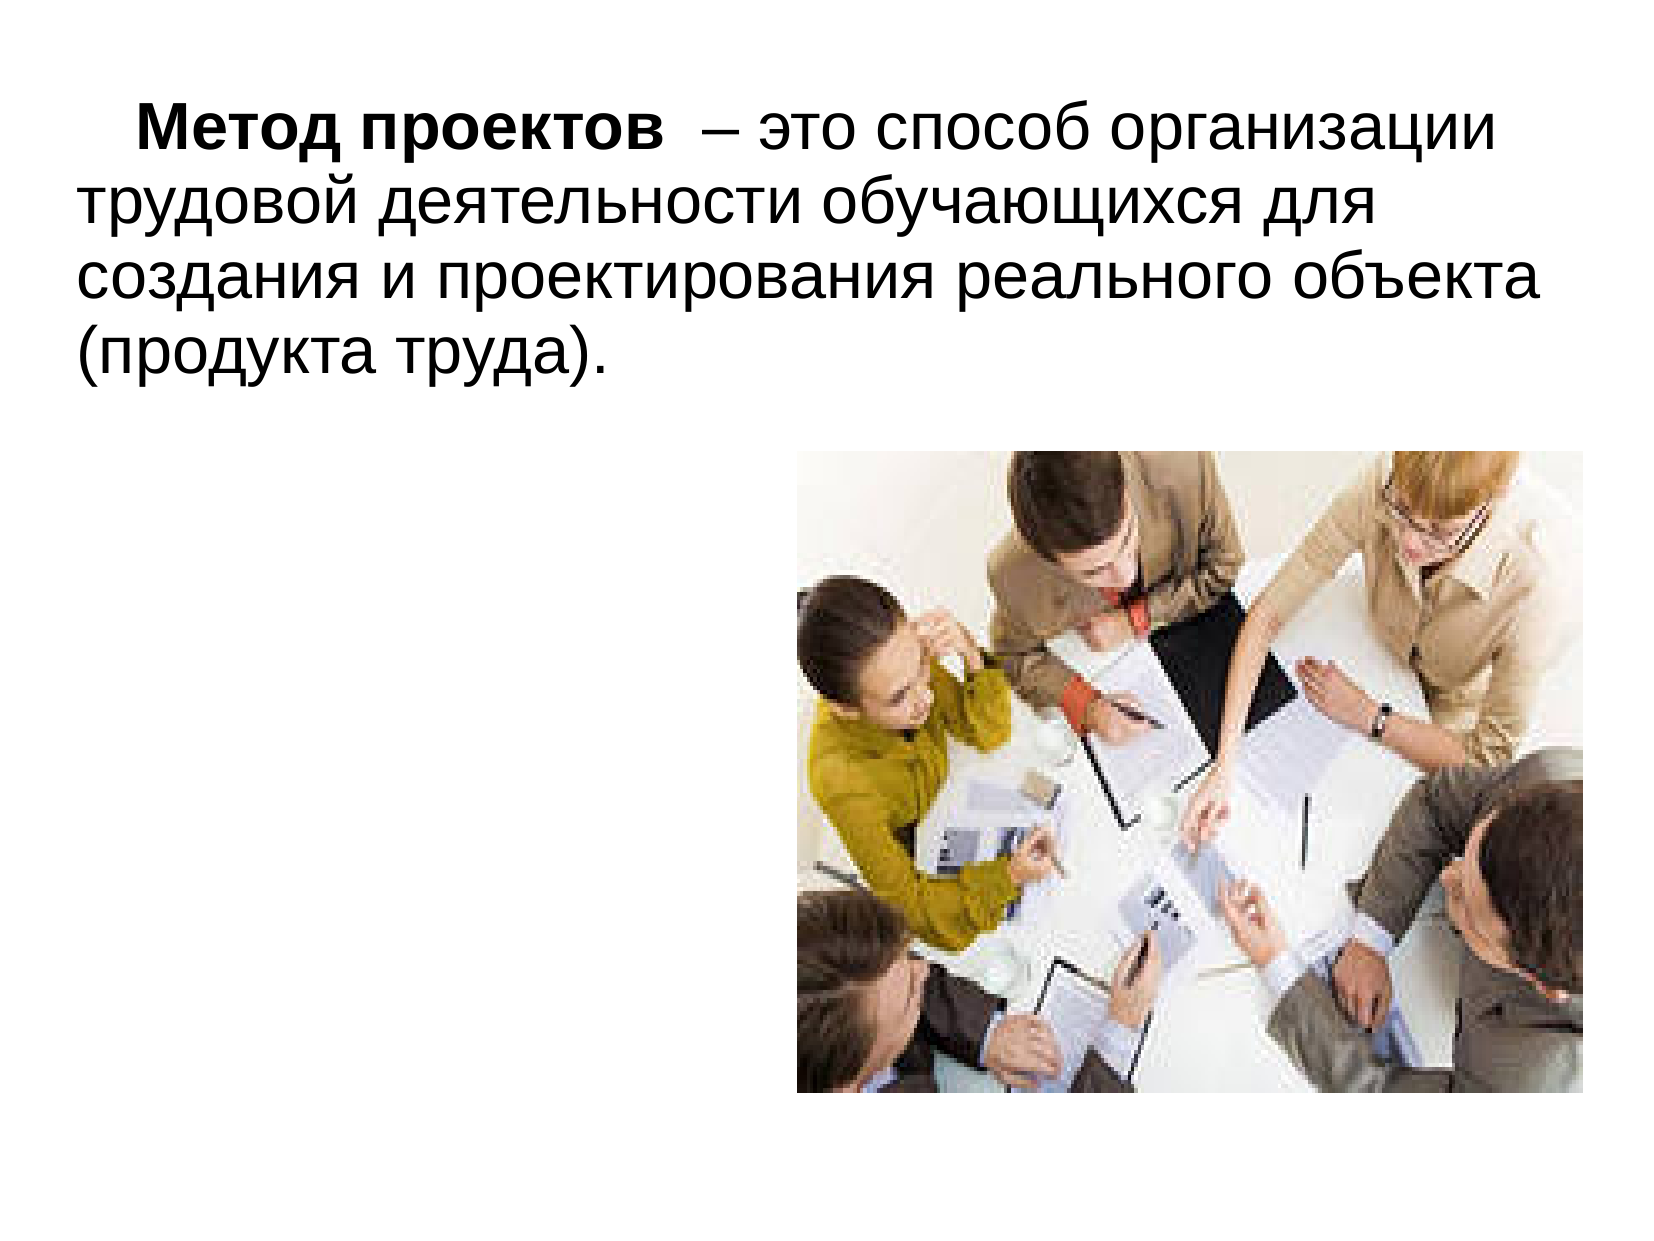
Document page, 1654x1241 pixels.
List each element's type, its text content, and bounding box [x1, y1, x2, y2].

picture [797, 451, 1583, 1093]
title Метод проектов – это способ организации трудовой деятельности обучающихся для создания и проектирования реального объекта (продукта труда). [76, 88, 1565, 463]
